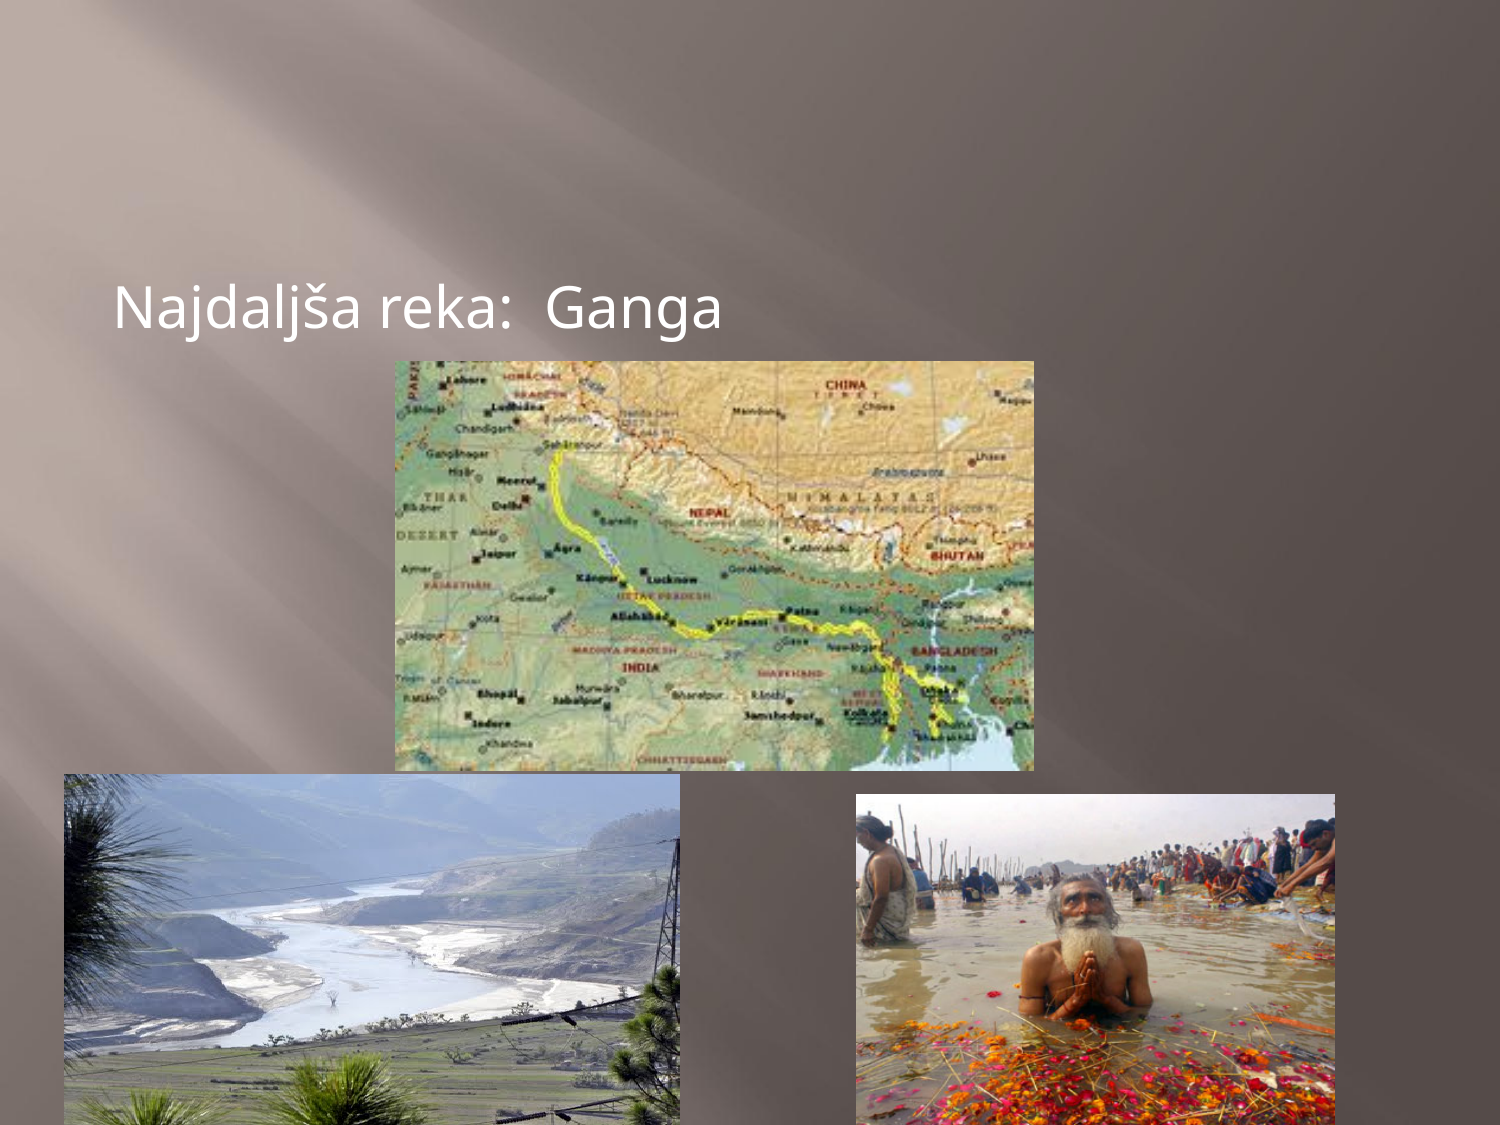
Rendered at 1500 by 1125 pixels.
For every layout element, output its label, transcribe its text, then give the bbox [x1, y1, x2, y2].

list Najdaljša reka: Ganga [75, 262, 1425, 1035]
picture [0, 0, 1500, 1125]
